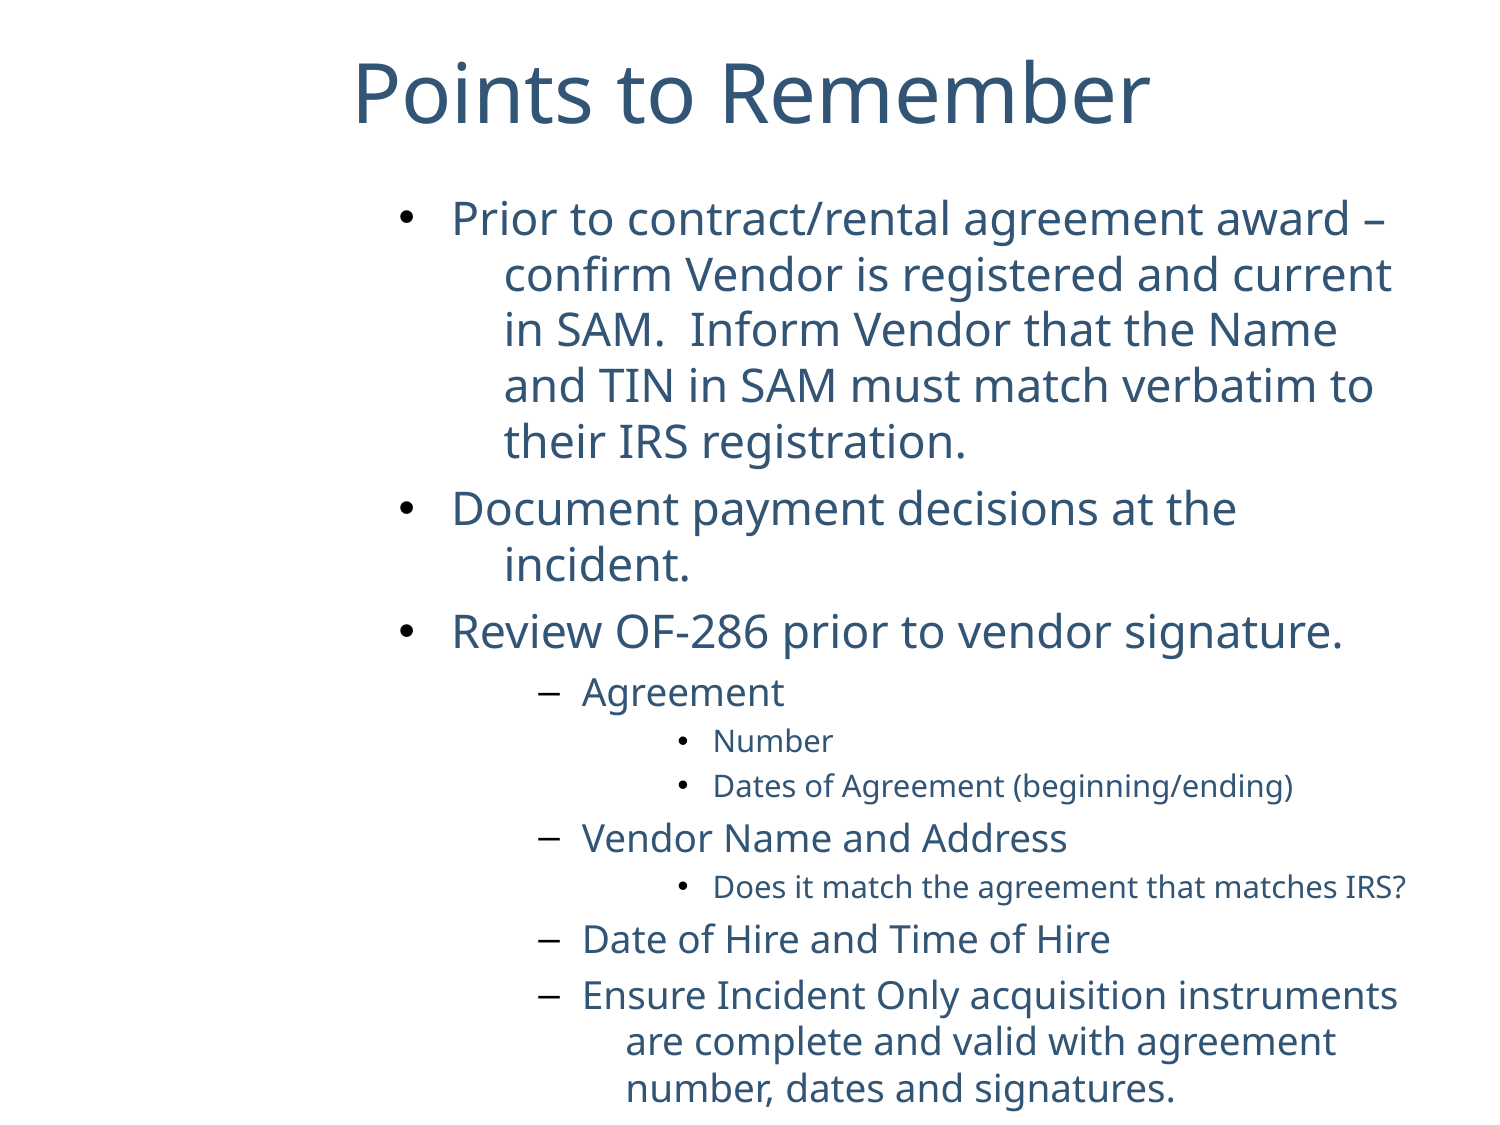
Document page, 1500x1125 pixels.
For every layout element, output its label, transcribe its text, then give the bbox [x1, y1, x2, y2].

title Points to Remember [336, 30, 1426, 150]
list Prior to contract/rental agreement award – confirm Vendor is registered and current in SAM. Inform Vendor that the Name and TIN in SAM must match verbatim to their IRS registration. Document payment decisions at the incident. Review OF-286 prior to vendor signature. Agreement Number Dates of Agreement (beginning/ending) Vendor Name and Address Does it match the agreement that matches IRS? Date of Hire and Time of Hire Ensure Incident Only acquisition instruments are complete and valid with agreement number, dates and signatures. [383, 181, 1423, 1125]
